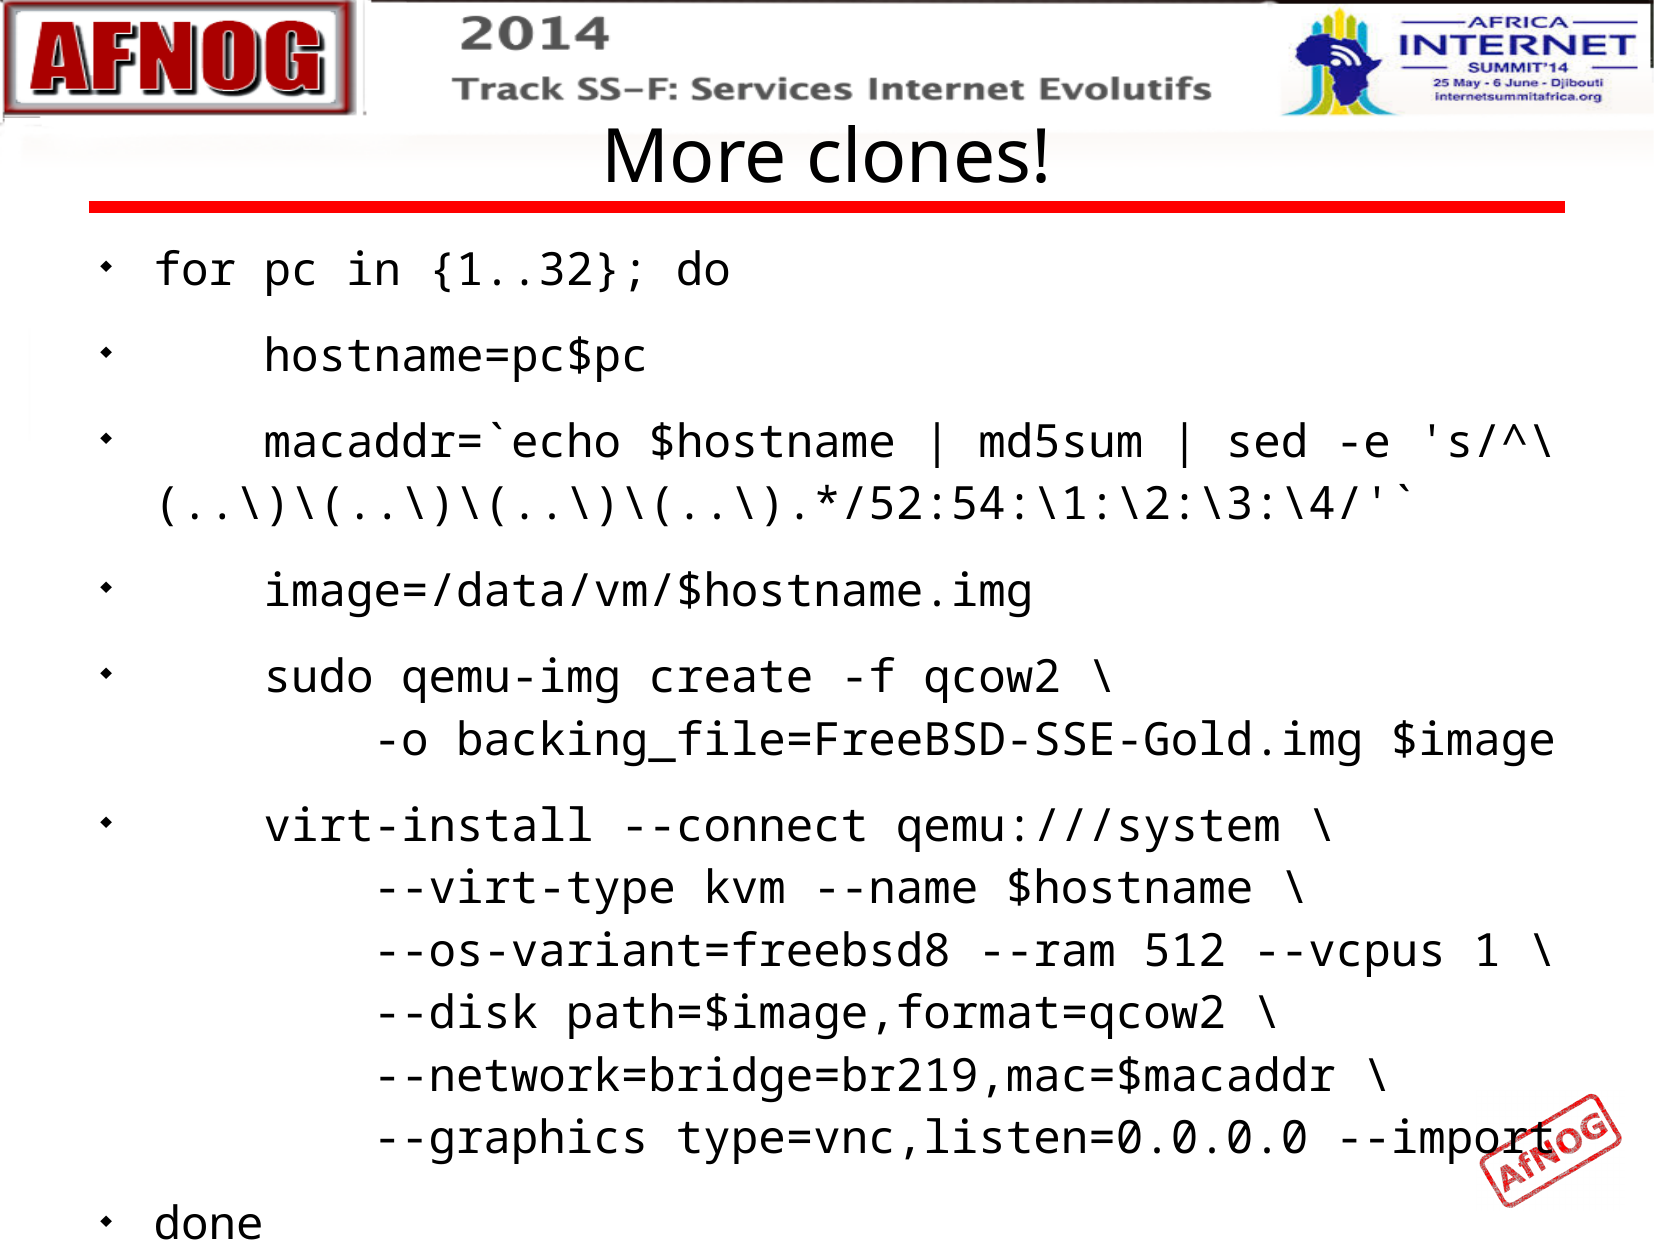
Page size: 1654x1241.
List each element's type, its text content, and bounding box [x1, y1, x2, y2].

title More clones! [82, 64, 1571, 236]
list for pc in {1..32}; do hostname=pc$pc macaddr=`echo $hostname | md5sum | sed -e 's/^\(..\)\(..\)\(..\)\(..\).*/52:54:\1:\2:\3:\4/'` image=/data/vm/$hostname.img sudo qemu-img create -f qcow2 \ -o backing_file=FreeBSD-SSE-Gold.img $image virt-install --connect qemu:///system \ --virt-type kvm --name $hostname \ --os-variant=freebsd8 --ram 512 --vcpus 1 \ --disk path=$image,format=qcow2 \ --network=bridge=br219,mac=$macaddr \ --graphics type=vnc,listen=0.0.0.0 --import done [82, 236, 1571, 1152]
picture [0, 0, 1654, 1241]
